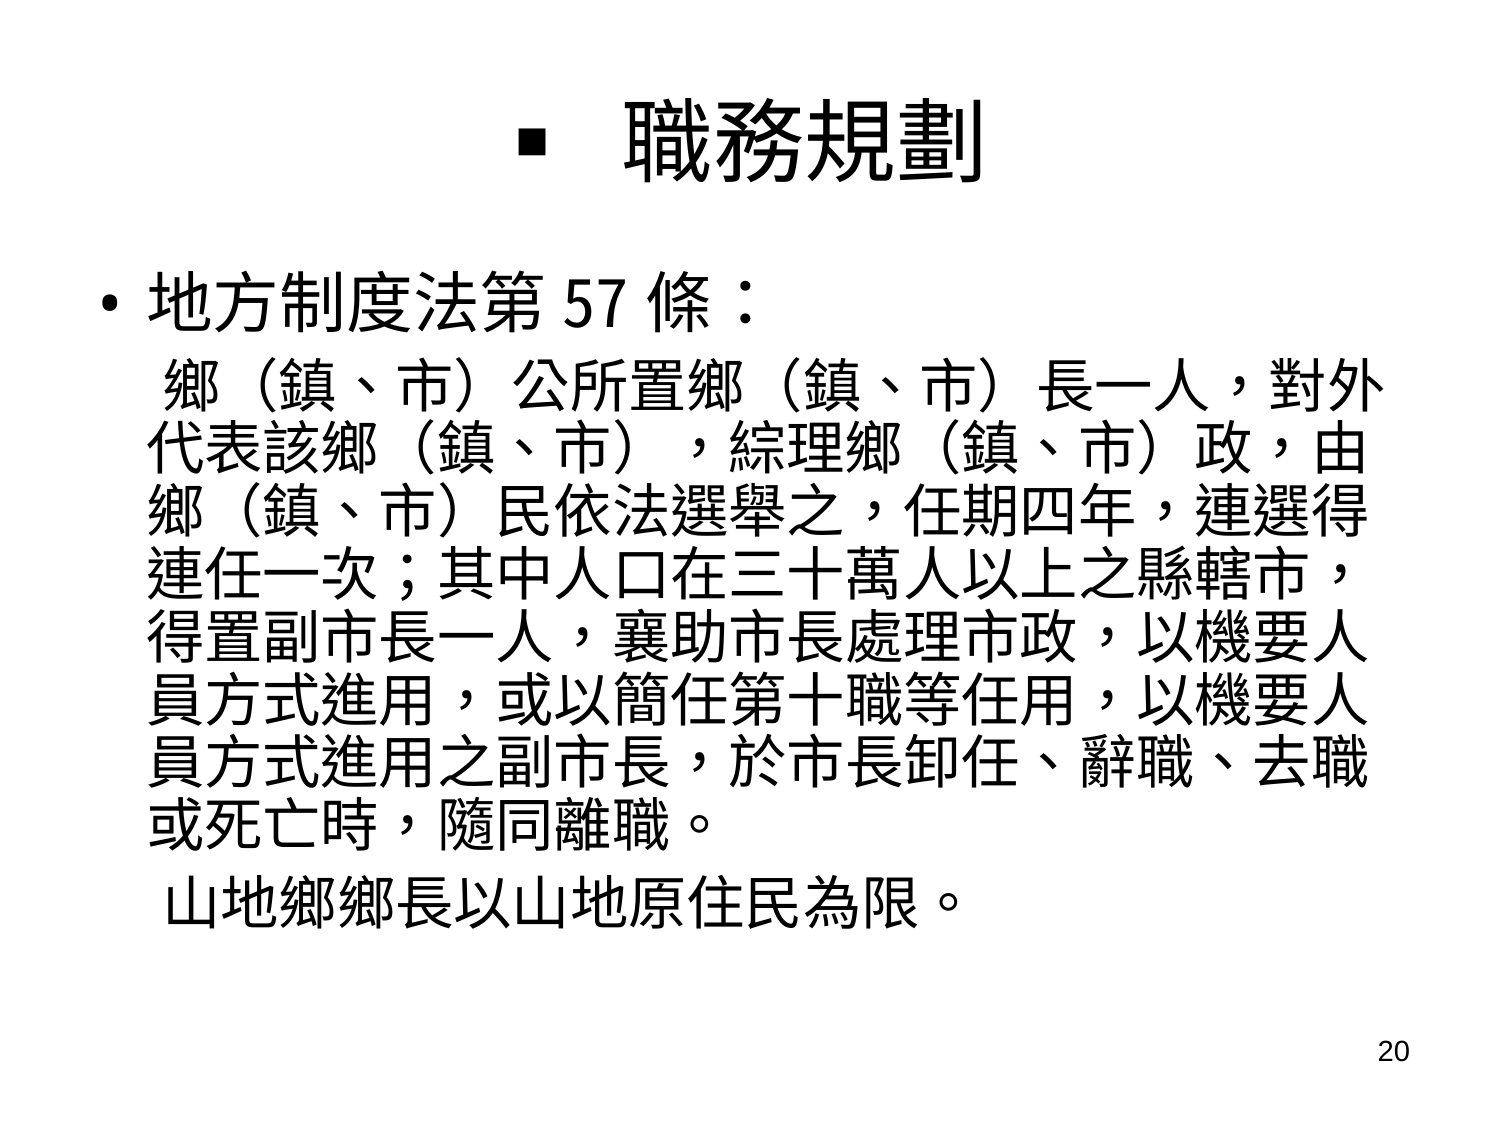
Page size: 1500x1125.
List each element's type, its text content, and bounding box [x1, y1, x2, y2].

list 地方制度法第57條： 鄉（鎮、市）公所置鄉（鎮、市）長一人，對外代表該鄉（鎮、市），綜理鄉（鎮、市）政，由鄉（鎮、市）民依法選舉之，任期四年，連選得連任一次；其中人口在三十萬人以上之縣轄市，得置副市長一人，襄助市長處理市政，以機要人員方式進用，或以簡任第十職等任用，以機要人員方式進用之副市長，於市長卸任、辭職、去職或死亡時，隨同離職。 山地鄉鄉長以山地原住民為限。 [75, 262, 1426, 1005]
title  職務規劃 [75, 45, 1426, 233]
